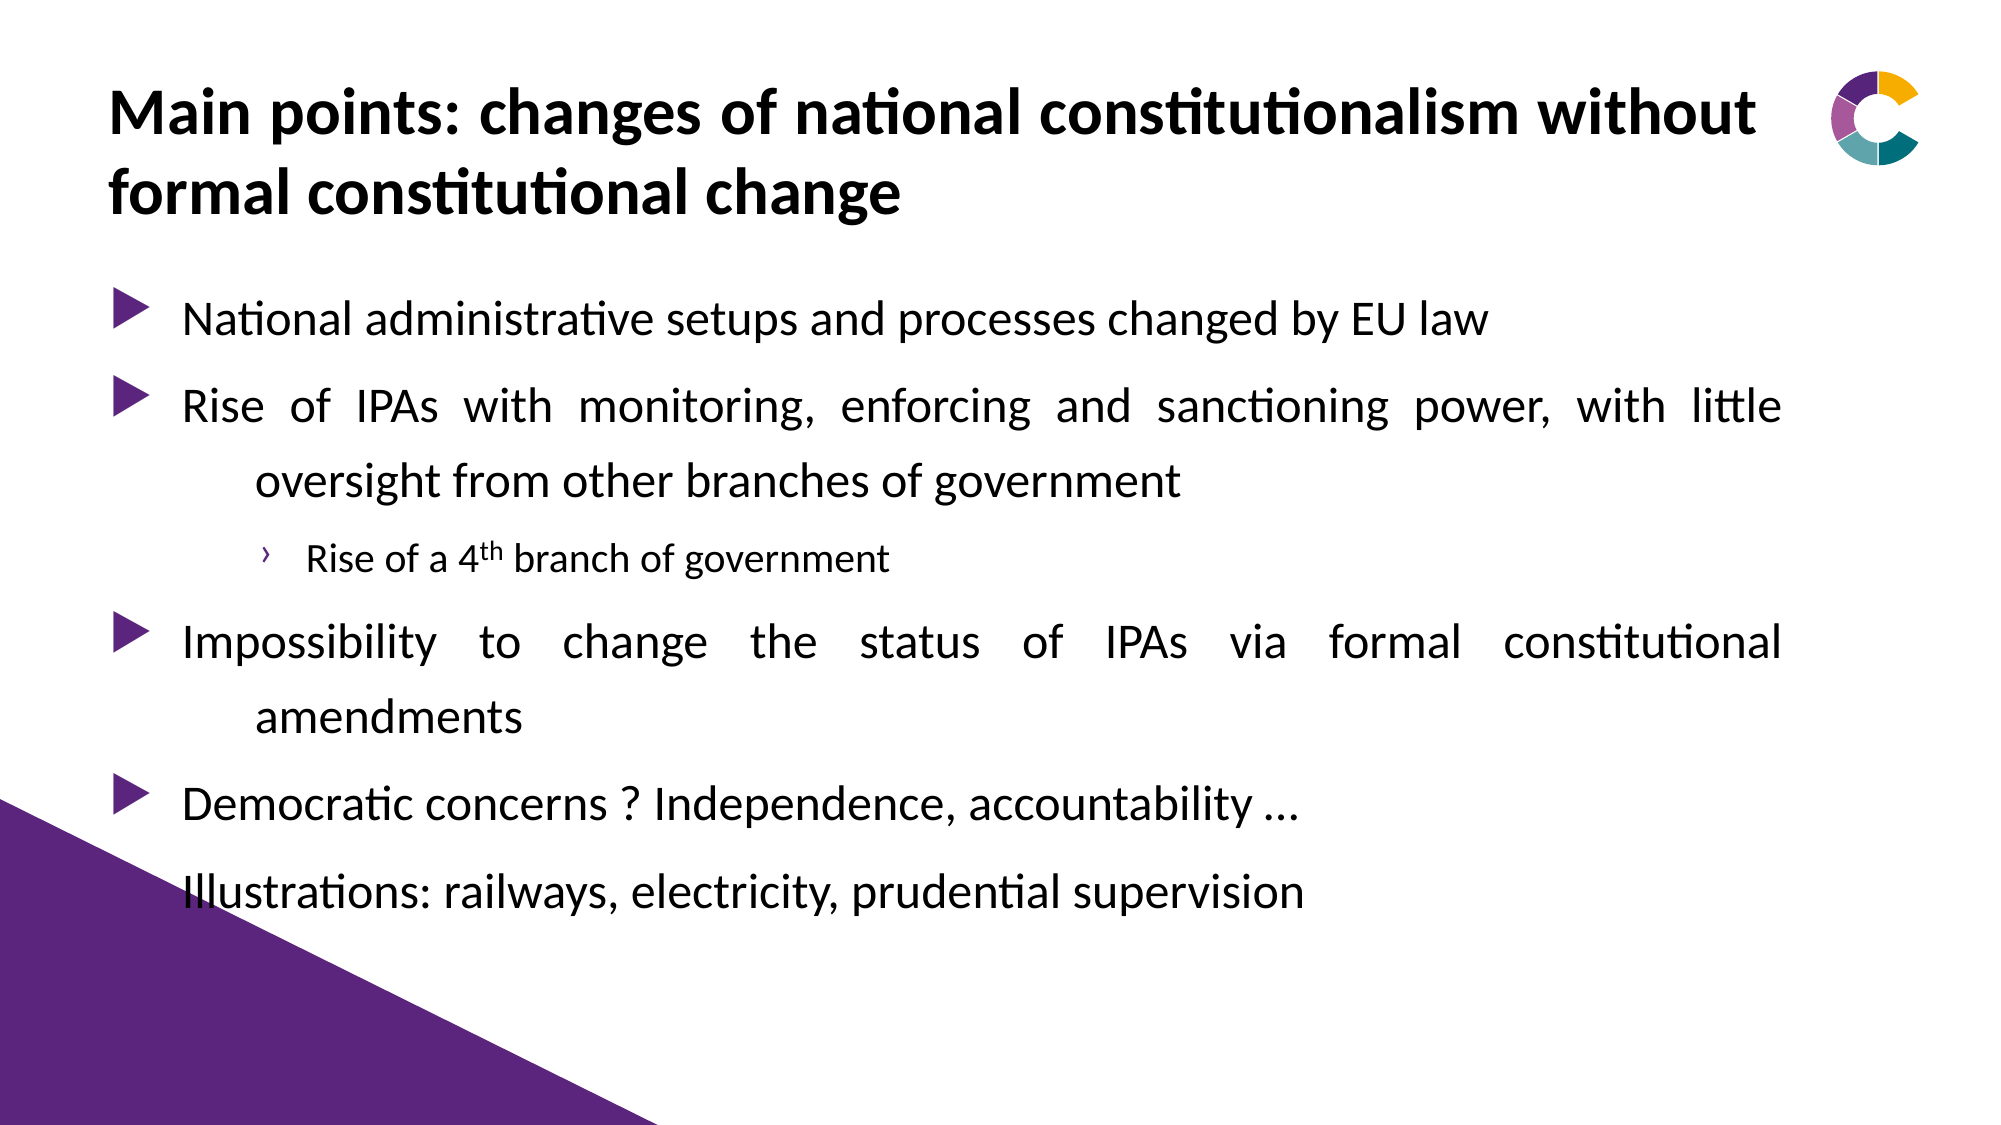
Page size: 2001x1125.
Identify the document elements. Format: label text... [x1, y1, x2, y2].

title Main points: changes of national constitutionalism without formal constitutional change [93, 60, 1799, 193]
list National administrative setups and processes changed by EU law Rise of IPAs with monitoring, enforcing and sanctioning power, with little oversight from other branches of government Rise of a 4th branch of government Impossibility to change the status of IPAs via formal constitutional amendments Democratic concerns ? Independence, accountability … Illustrations: railways, electricity, prudential supervision [93, 262, 1799, 1005]
